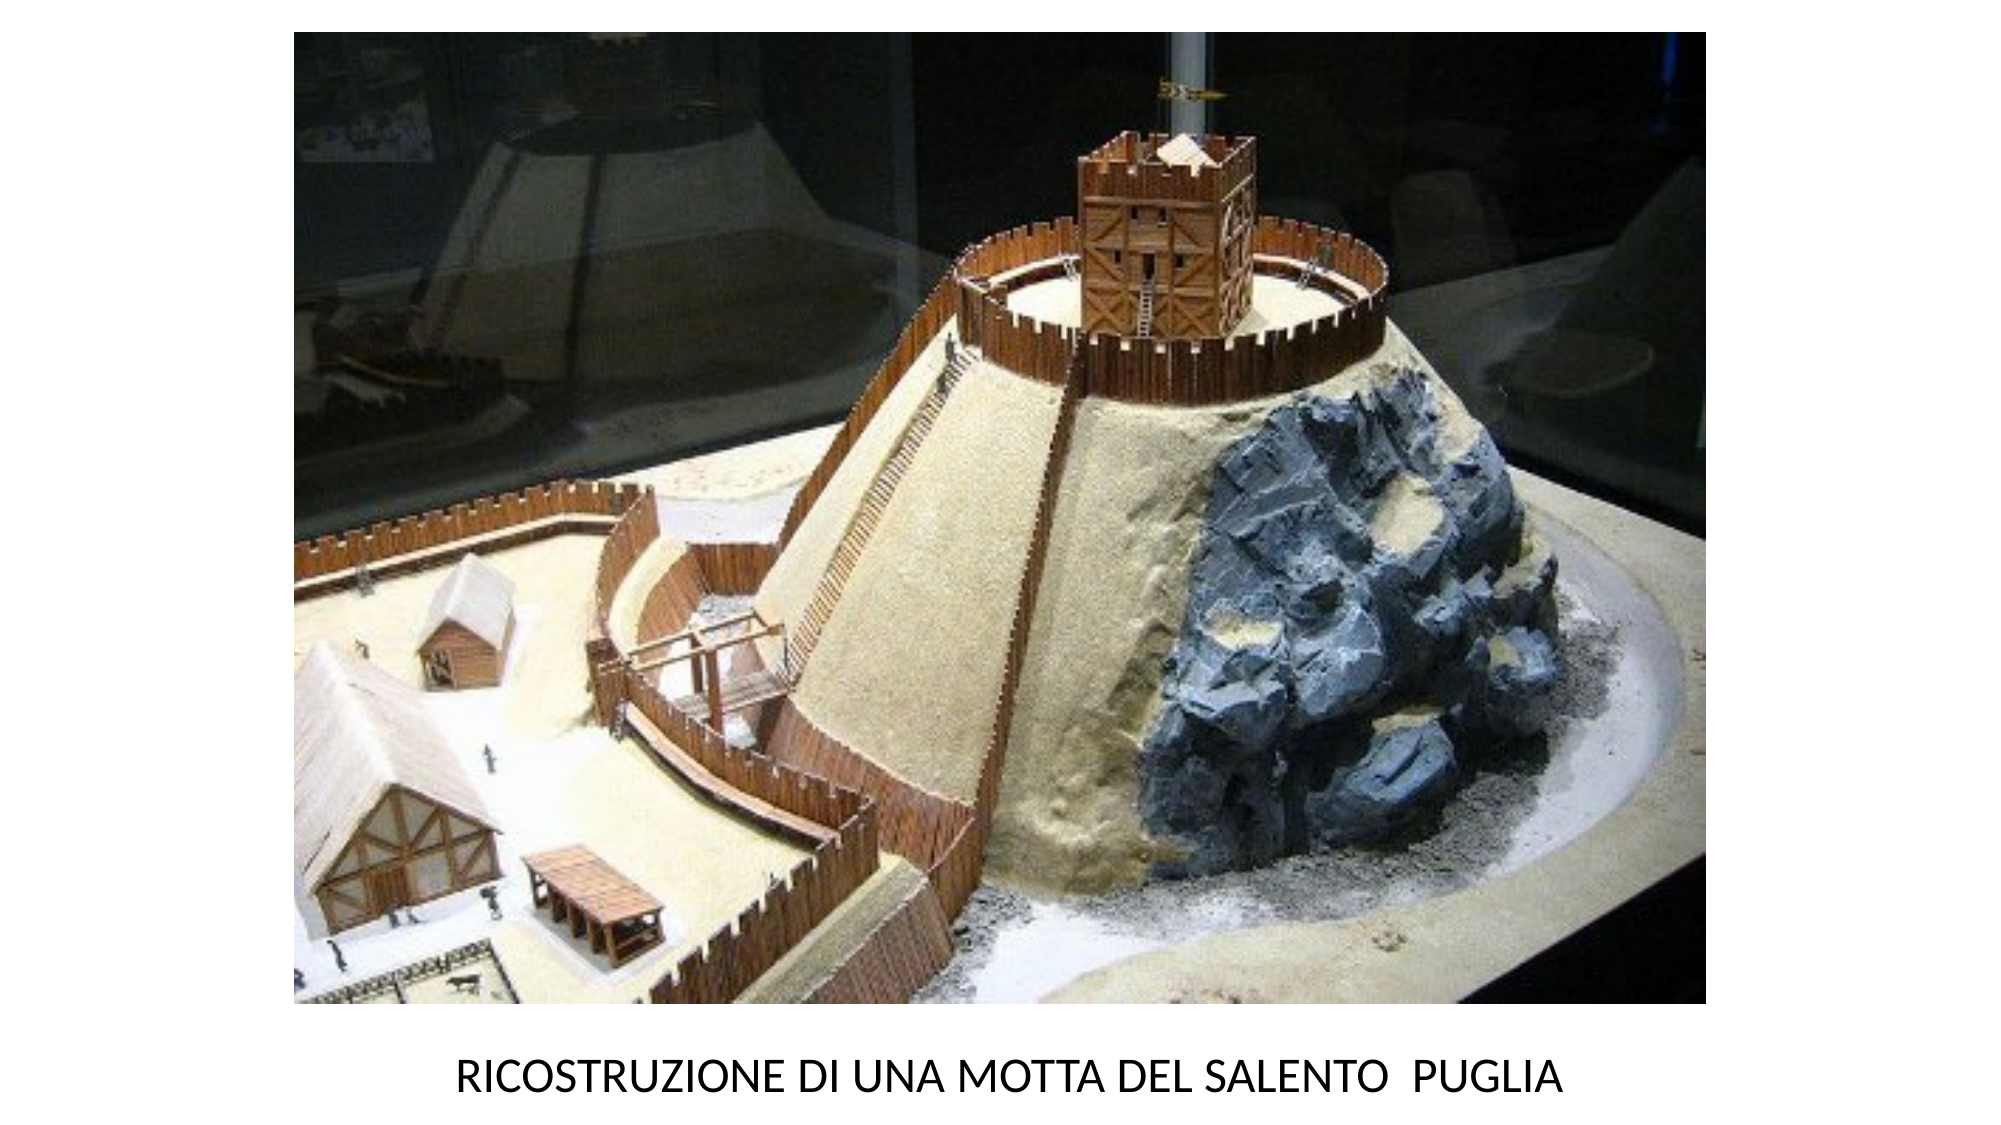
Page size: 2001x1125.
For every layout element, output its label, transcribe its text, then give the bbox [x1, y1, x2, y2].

picture [294, 33, 1706, 1004]
subtitle RICOSTRUZIONE DI UNA MOTTA DEL SALENTO PUGLIA [259, 1041, 1760, 1125]
